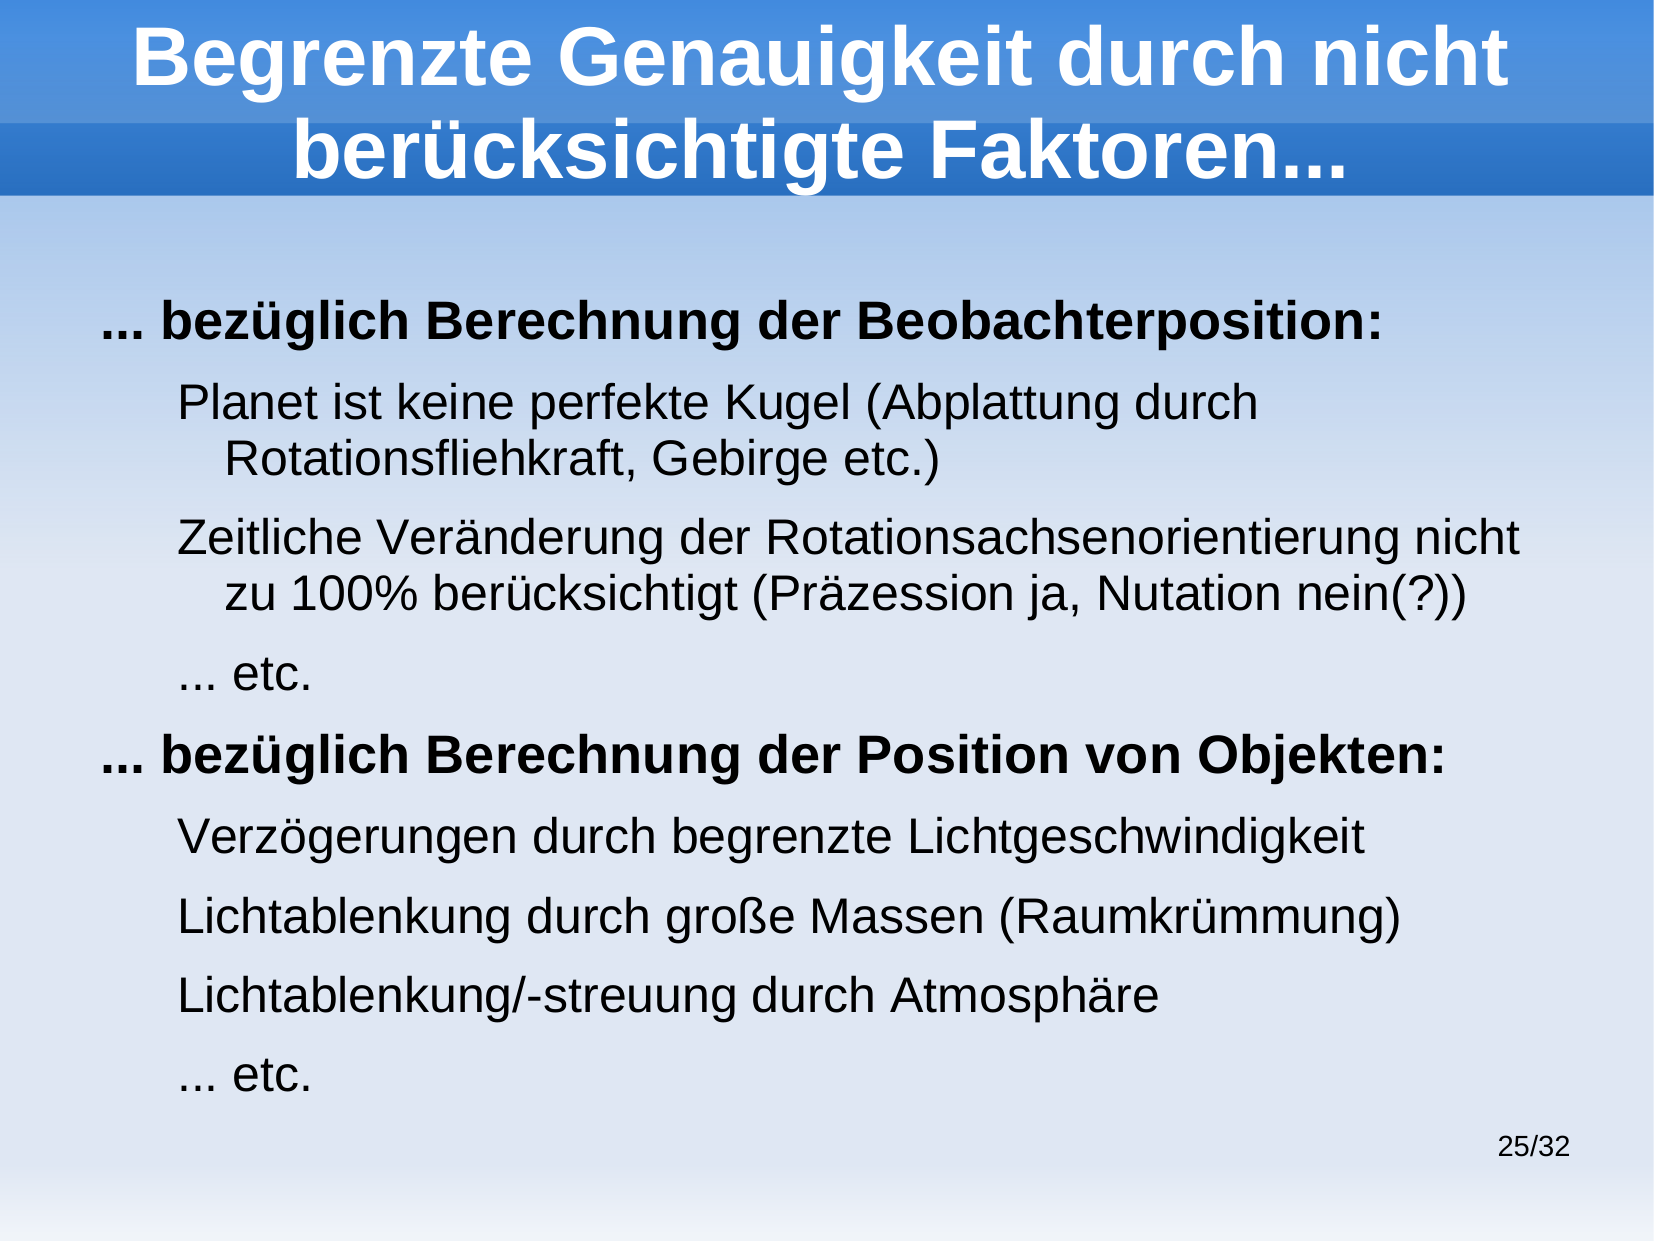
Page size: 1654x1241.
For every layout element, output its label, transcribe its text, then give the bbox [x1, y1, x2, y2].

picture [0, 0, 1654, 1241]
title Begrenzte Genauigkeit durch nicht berücksichtigte Faktoren... [76, 0, 1565, 208]
list ... bezüglich Berechnung der Beobachterposition: Planet ist keine perfekte Kugel (Abplattung durch Rotationsfliehkraft, Gebirge etc.) Zeitliche Veränderung der Rotationsachsenorientierung nicht zu 100% berücksichtigt (Präzession ja, Nutation nein(?)) ... etc. ... bezüglich Berechnung der Position von Objekten: Verzögerungen durch begrenzte Lichtgeschwindigkeit Lichtablenkung durch große Massen (Raumkrümmung) Lichtablenkung/-streuung durch Atmosphäre ... etc. [82, 290, 1571, 1103]
